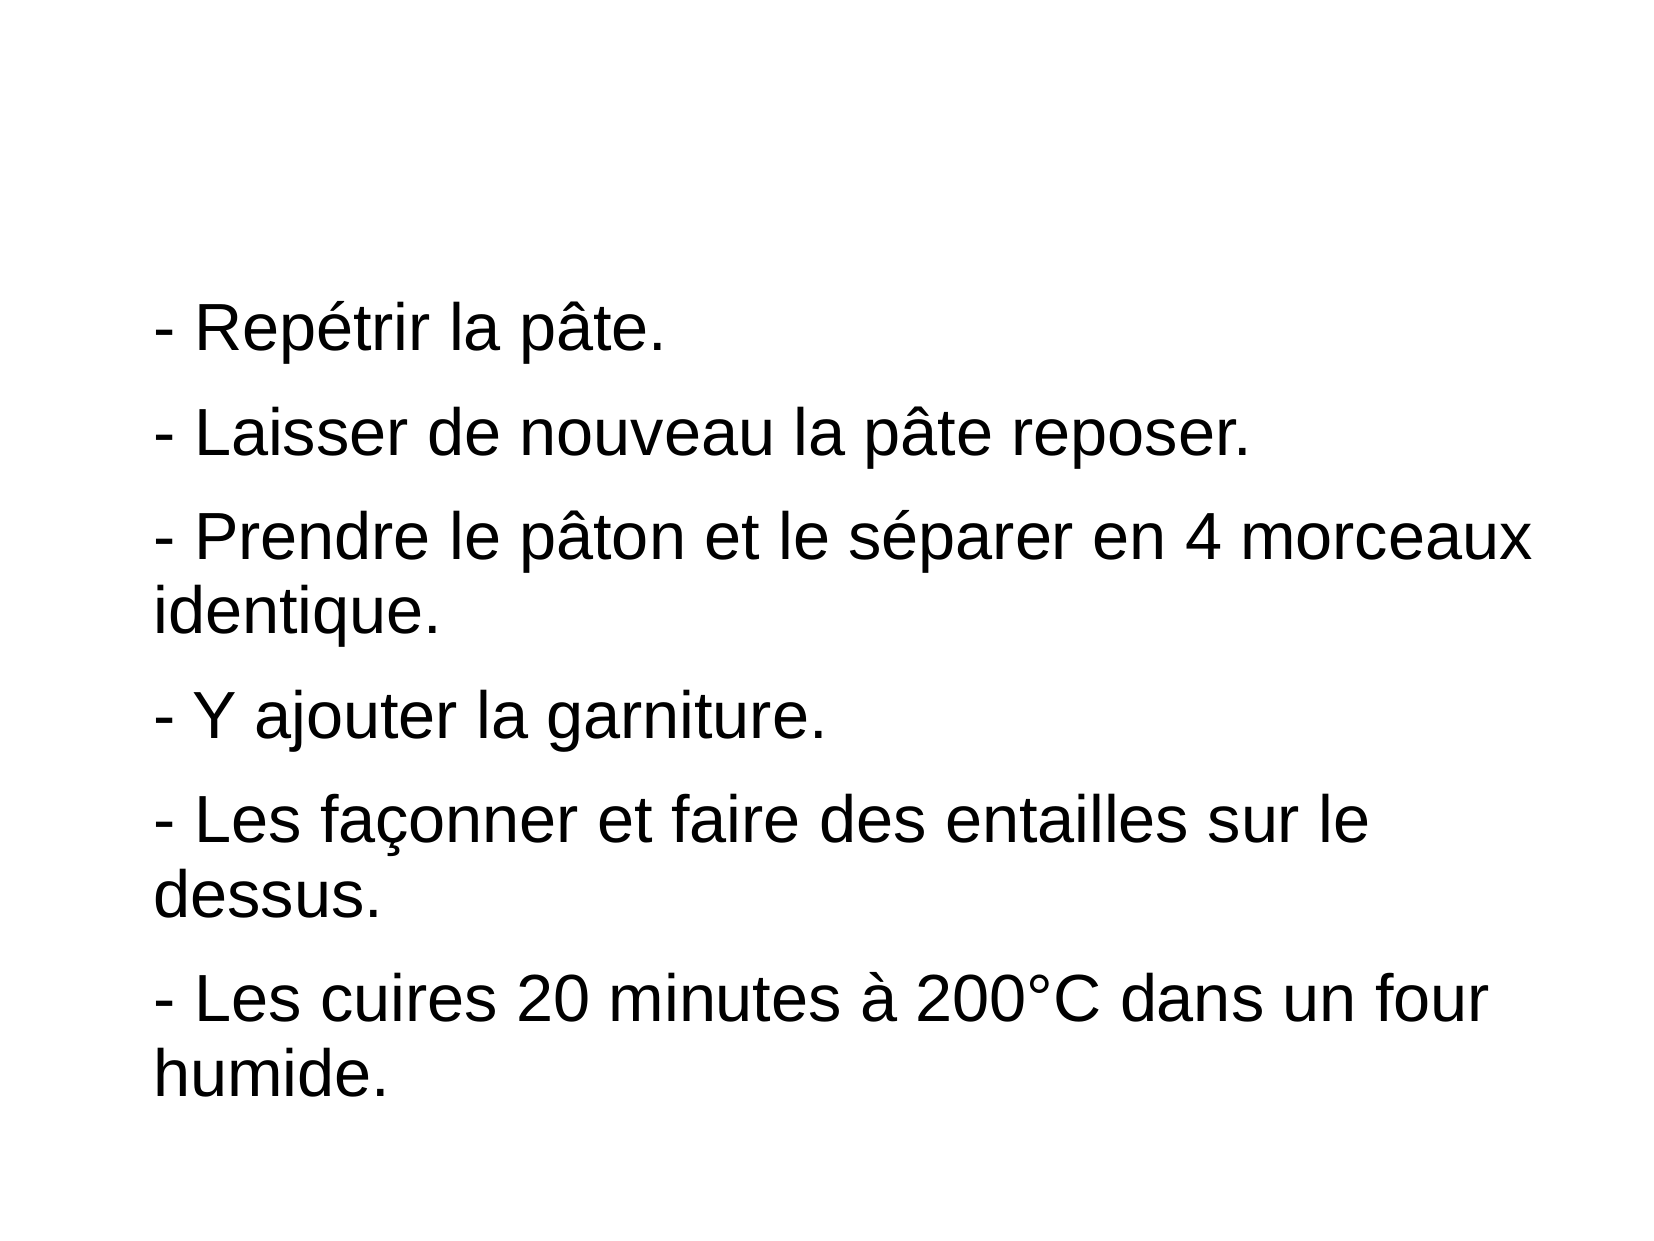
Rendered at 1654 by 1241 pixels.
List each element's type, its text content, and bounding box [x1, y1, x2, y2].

list - Repétrir la pâte. - Laisser de nouveau la pâte reposer. - Prendre le pâton et le séparer en 4 morceaux identique. - Y ajouter la garniture. - Les façonner et faire des entailles sur le dessus. - Les cuires 20 minutes à 200°C dans un four humide. [82, 290, 1571, 1109]
